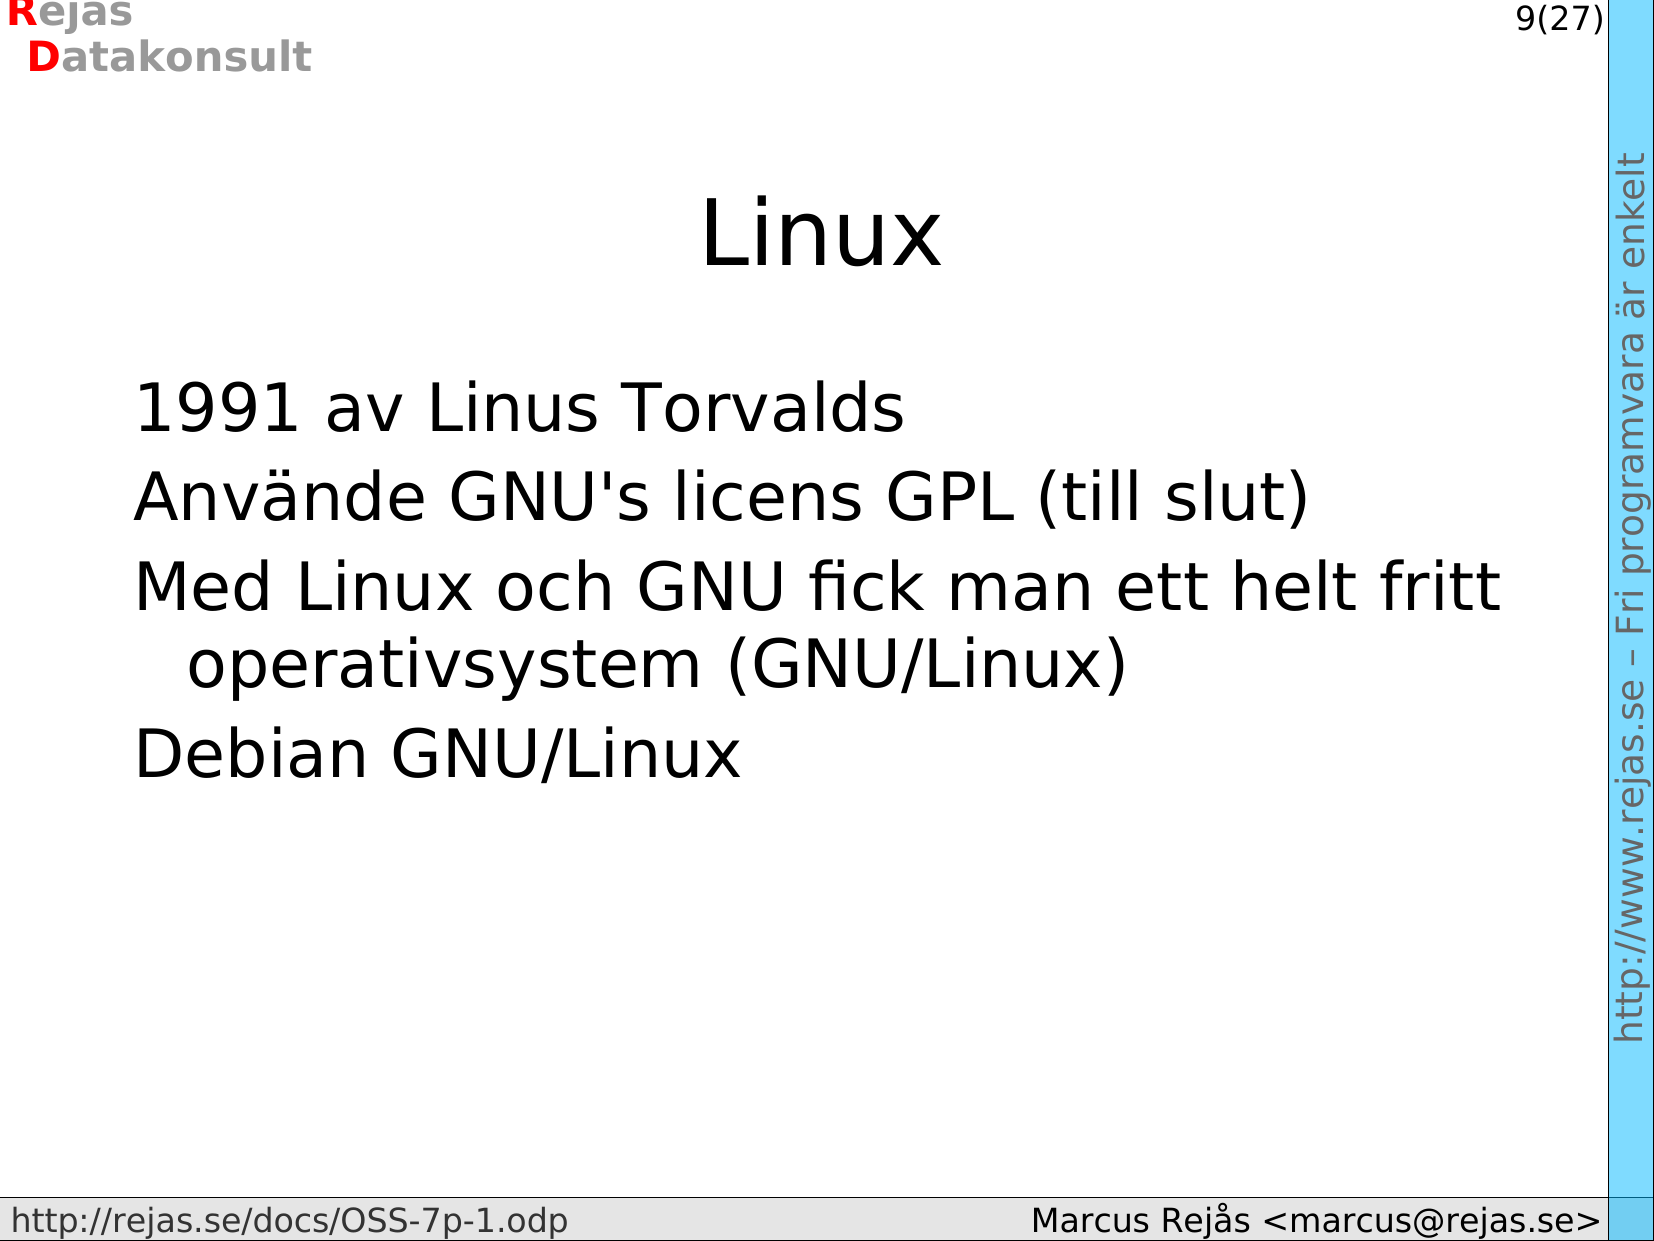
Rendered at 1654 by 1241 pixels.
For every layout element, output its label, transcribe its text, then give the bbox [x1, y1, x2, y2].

title Linux [115, 130, 1528, 338]
list 1991 av Linus Torvalds Använde GNU's licens GPL (till slut) Med Linux och GNU fick man ett helt fritt operativsystem (GNU/Linux) Debian GNU/Linux [115, 368, 1528, 1165]
